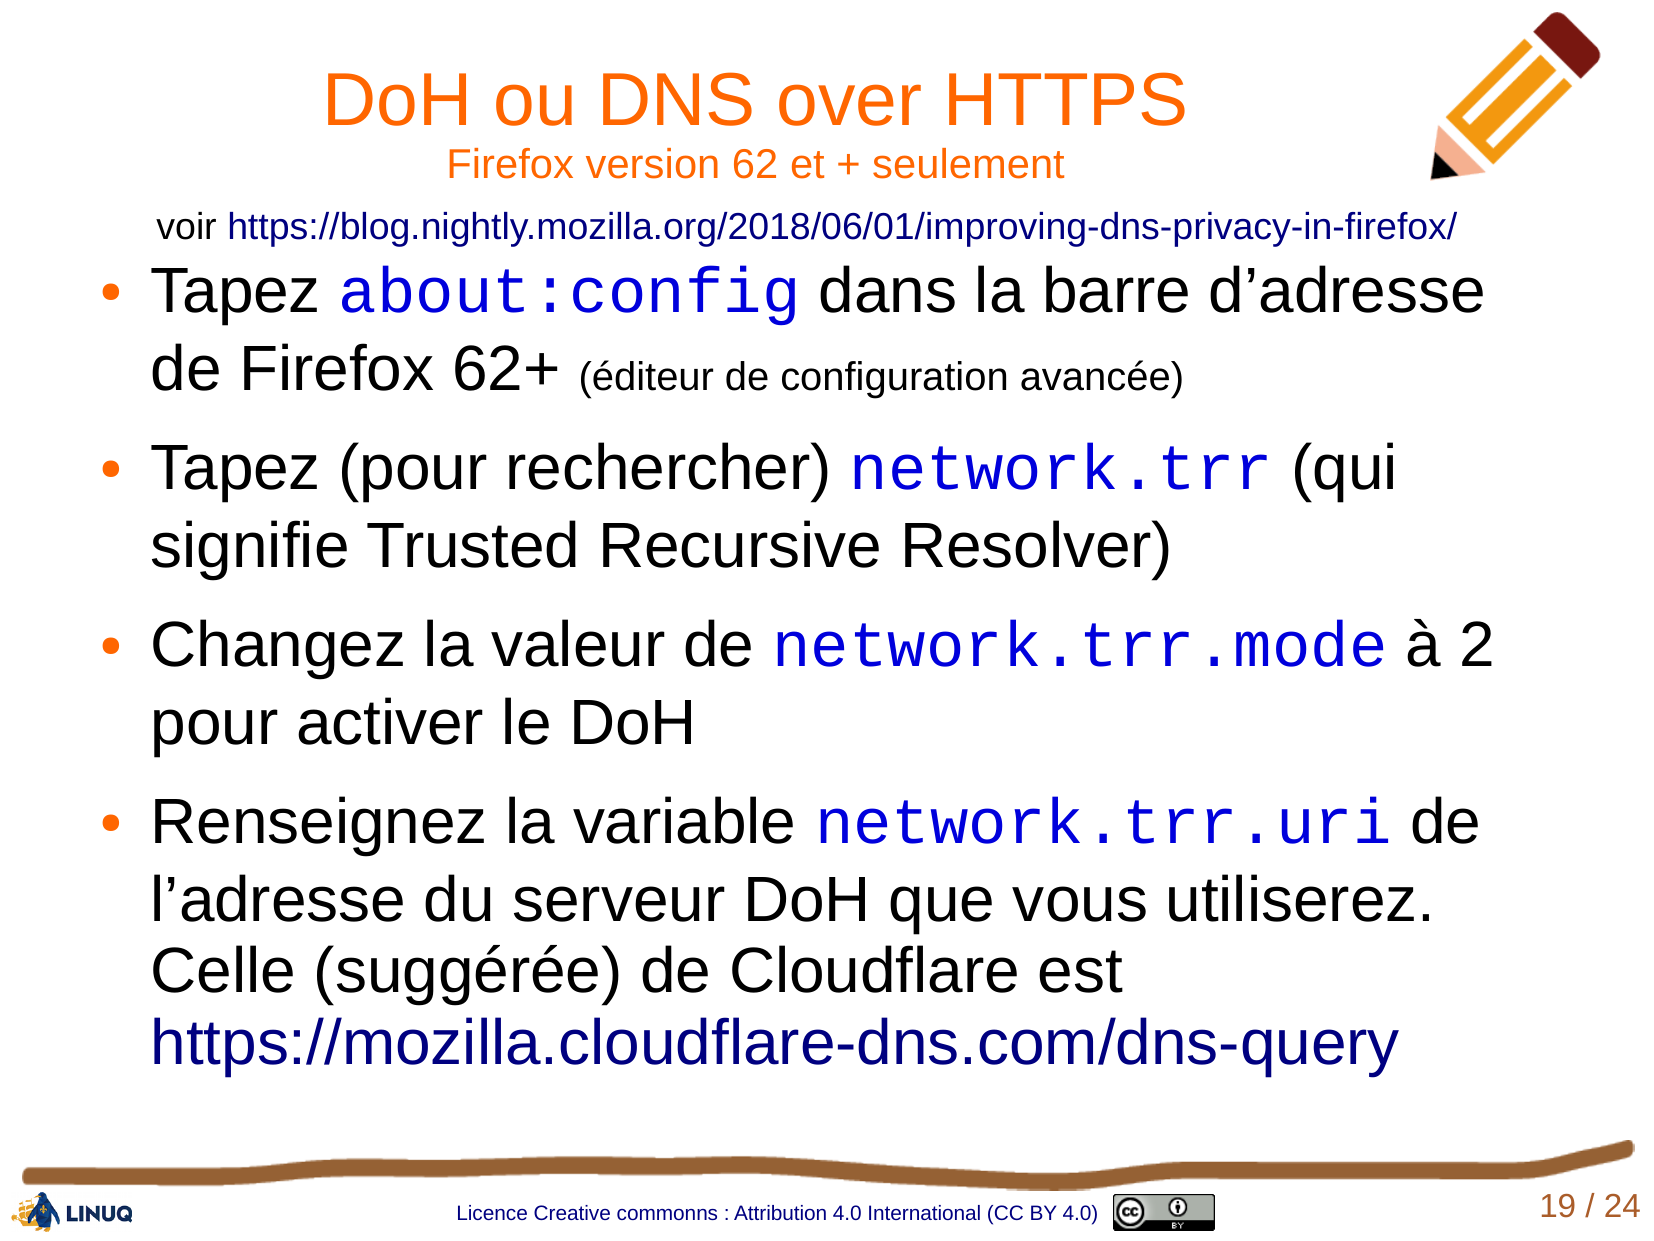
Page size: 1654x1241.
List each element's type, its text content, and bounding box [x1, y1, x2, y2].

text_box voir https://blog.nightly.mozilla.org/2018/06/01/improving-dns-privacy-in-firefox/ [141, 197, 1473, 255]
picture [11, 1192, 132, 1232]
picture [1113, 1194, 1215, 1231]
title DoH ou DNS over HTTPS Firefox version 62 et + seulement [82, 57, 1430, 188]
picture [22, 1140, 1635, 1191]
picture [1430, 12, 1601, 181]
list Tapez about:config dans la barre d’adresse de Firefox 62+ (éditeur de configuration avancée) Tapez (pour rechercher) network.trr (qui signifie Trusted Recursive Resolver) Changez la valeur de network.trr.mode à 2 pour activer le DoH Renseignez la variable network.trr.uri de l’adresse du serveur DoH que vous utiliserez. Celle (suggérée) de Cloudflare est https://mozilla.cloudflare-dns.com/dns-query [82, 254, 1571, 1086]
